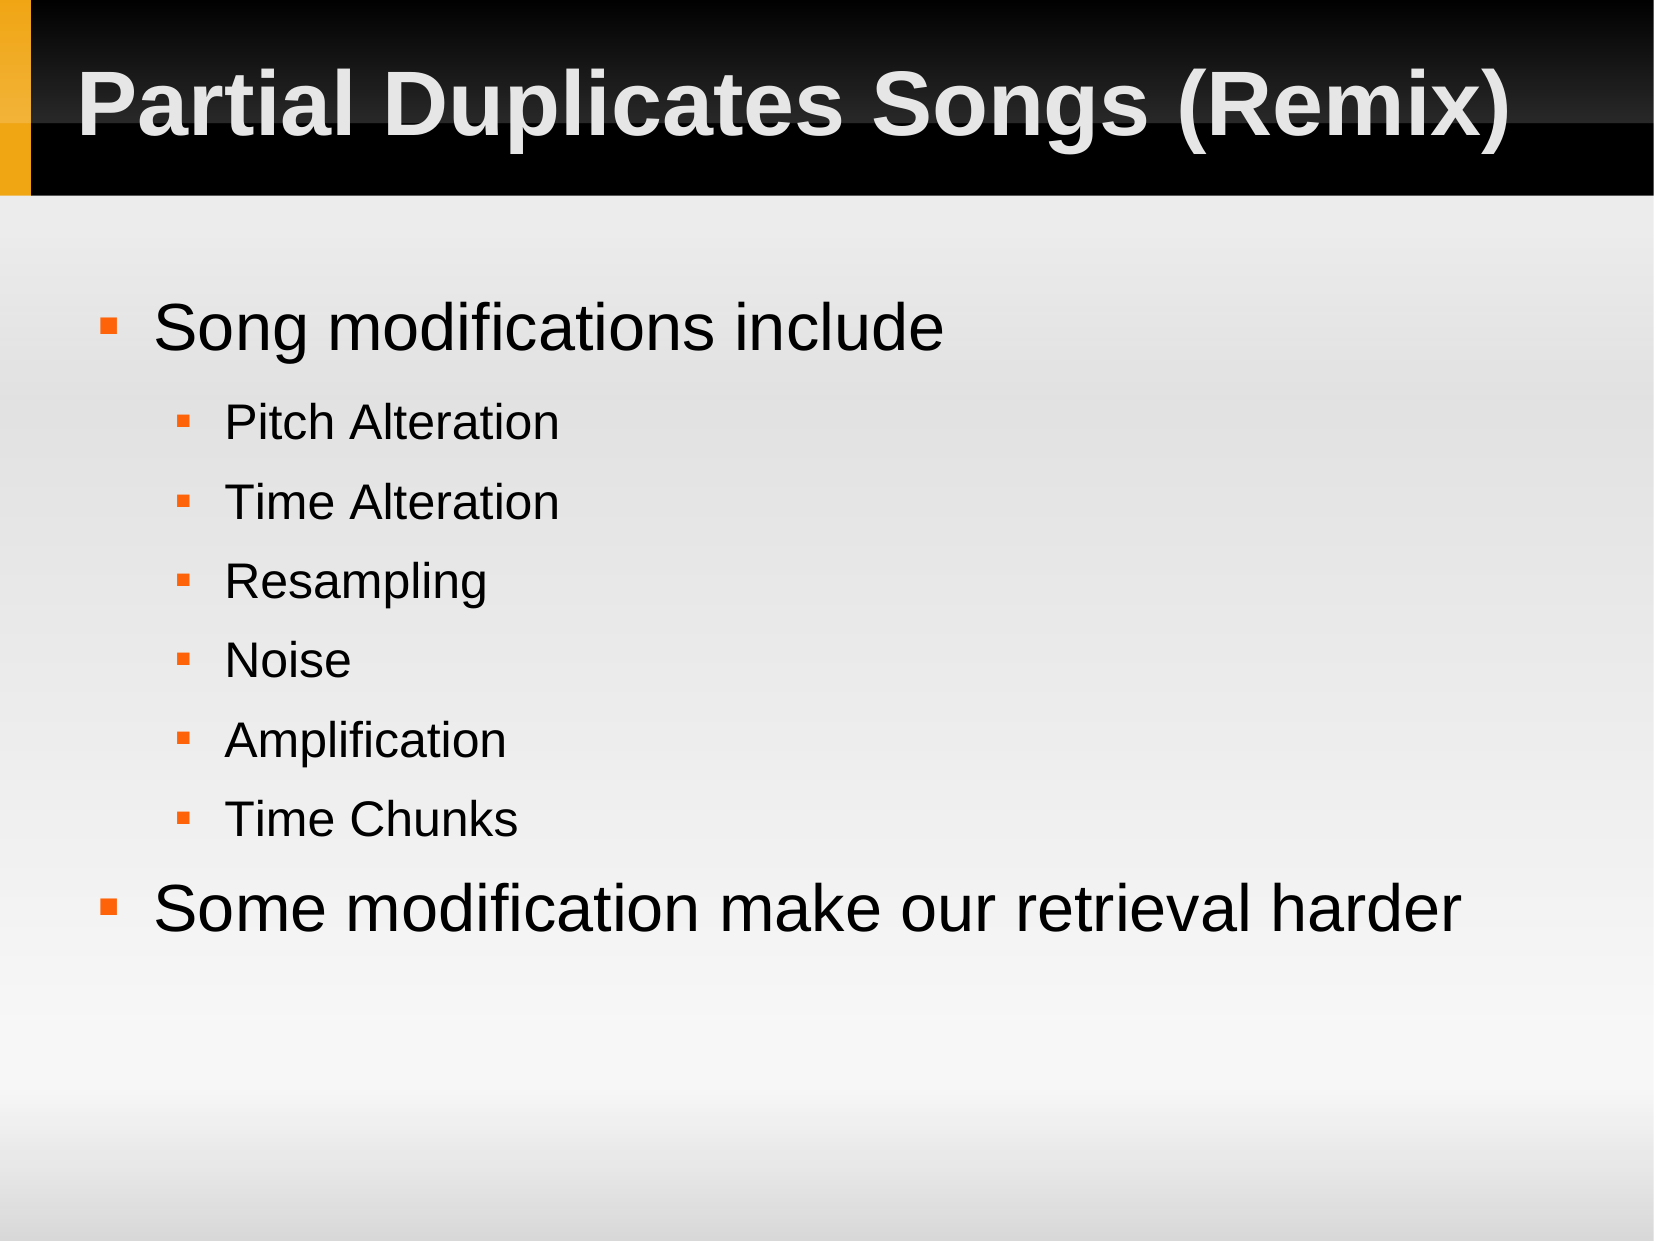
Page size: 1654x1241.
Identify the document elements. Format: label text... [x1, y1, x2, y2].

list Song modifications include Pitch Alteration Time Alteration Resampling Noise Amplification Time Chunks Some modification make our retrieval harder [82, 290, 1571, 1109]
title Partial Duplicates Songs (Remix) [76, 0, 1565, 208]
picture [0, 0, 1654, 1241]
